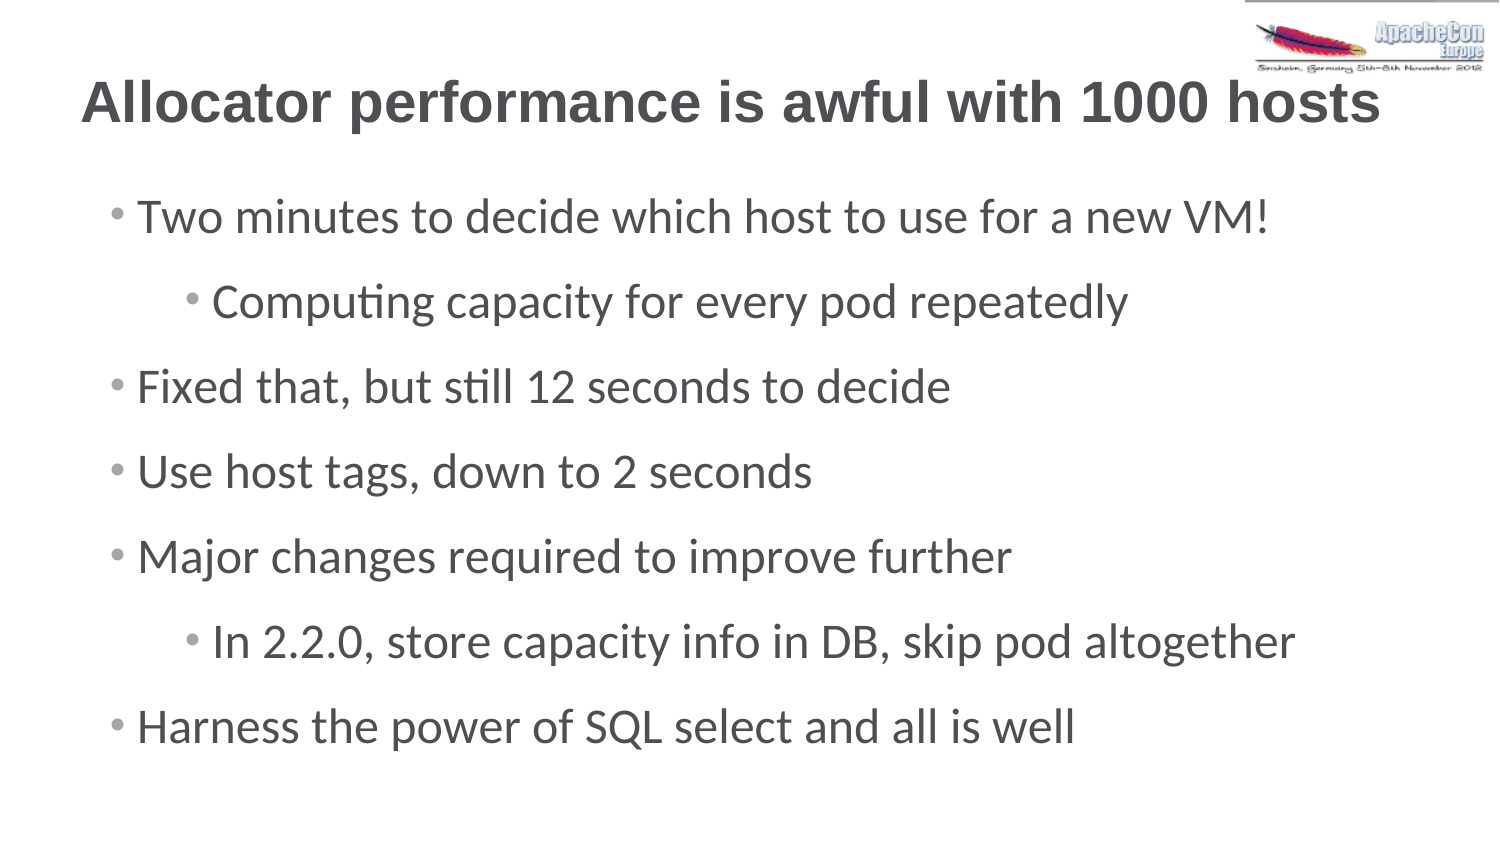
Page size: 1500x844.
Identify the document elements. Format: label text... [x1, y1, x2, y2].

title Allocator performance is awful with 1000 hosts [65, 47, 1438, 153]
text_box Two minutes to decide which host to use for a new VM! Computing capacity for every pod repeatedly Fixed that, but still 12 seconds to decide Use host tags, down to 2 seconds Major changes required to improve further In 2.2.0, store capacity info in DB, skip pod altogether Harness the power of SQL select and all is well [97, 184, 1400, 761]
picture [1245, 0, 1499, 90]
